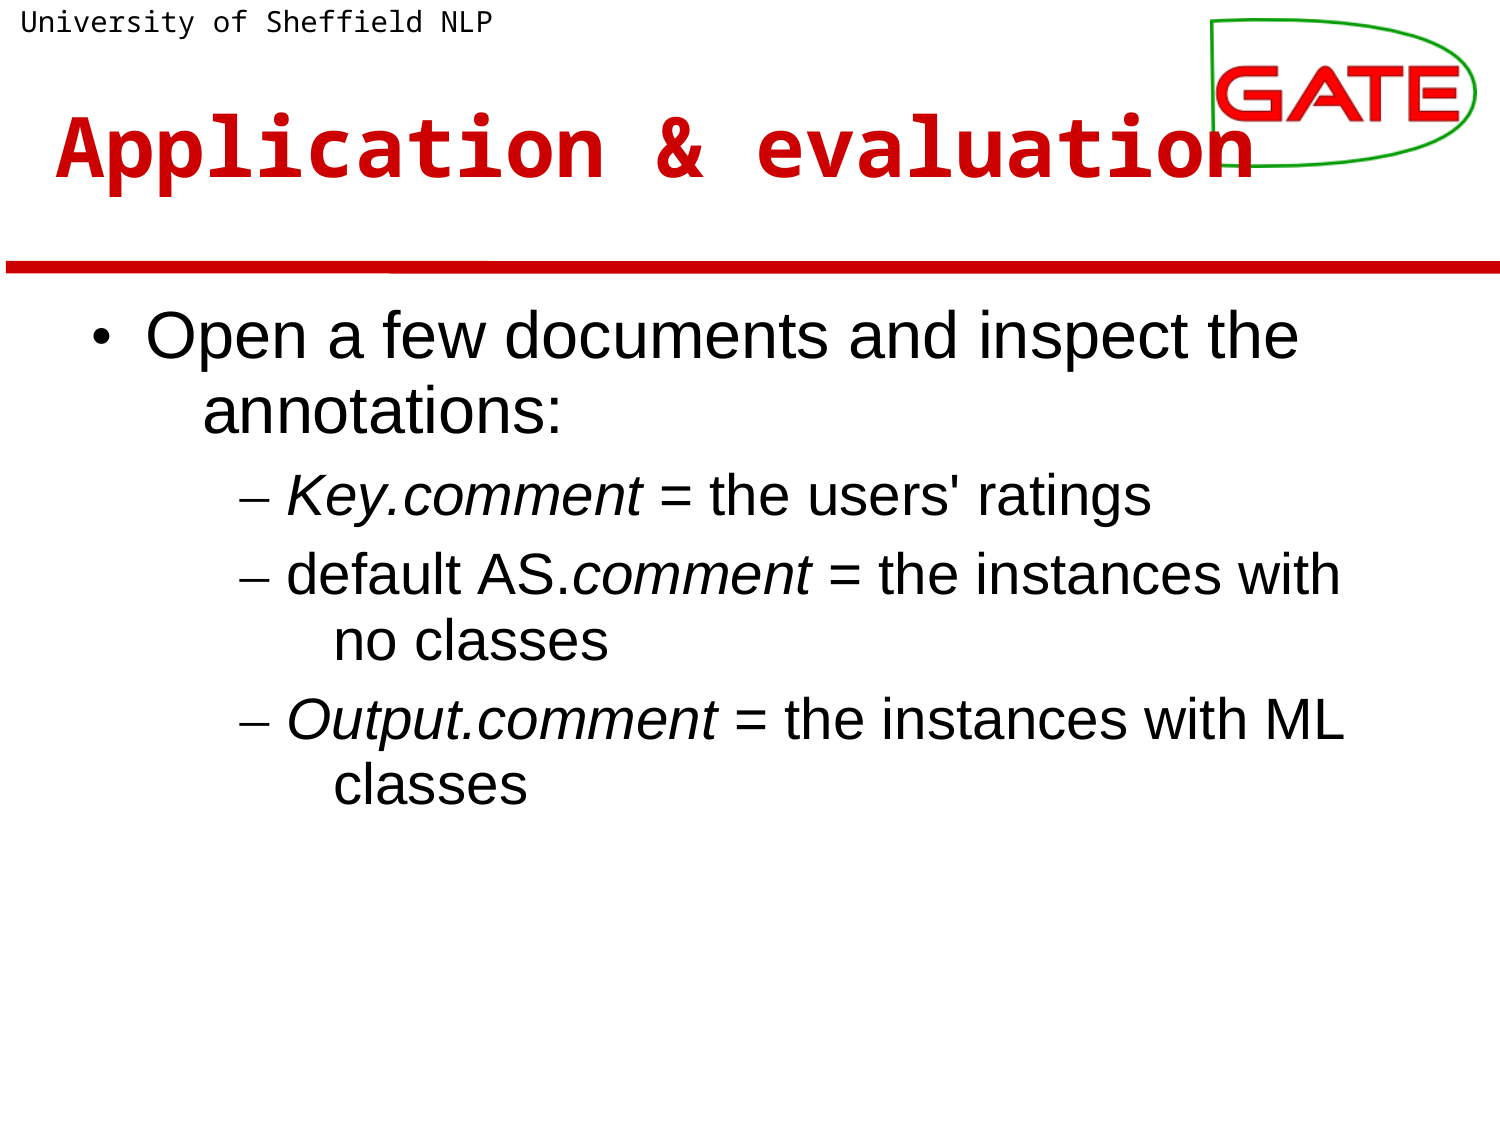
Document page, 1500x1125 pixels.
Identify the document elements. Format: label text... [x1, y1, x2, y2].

title Application & evaluation [41, 37, 1391, 254]
picture [1210, 18, 1477, 168]
list Open a few documents and inspect the annotations: Key.comment = the users' ratings default AS.comment = the instances with no classes Output.comment = the instances with ML classes [74, 290, 1425, 1034]
